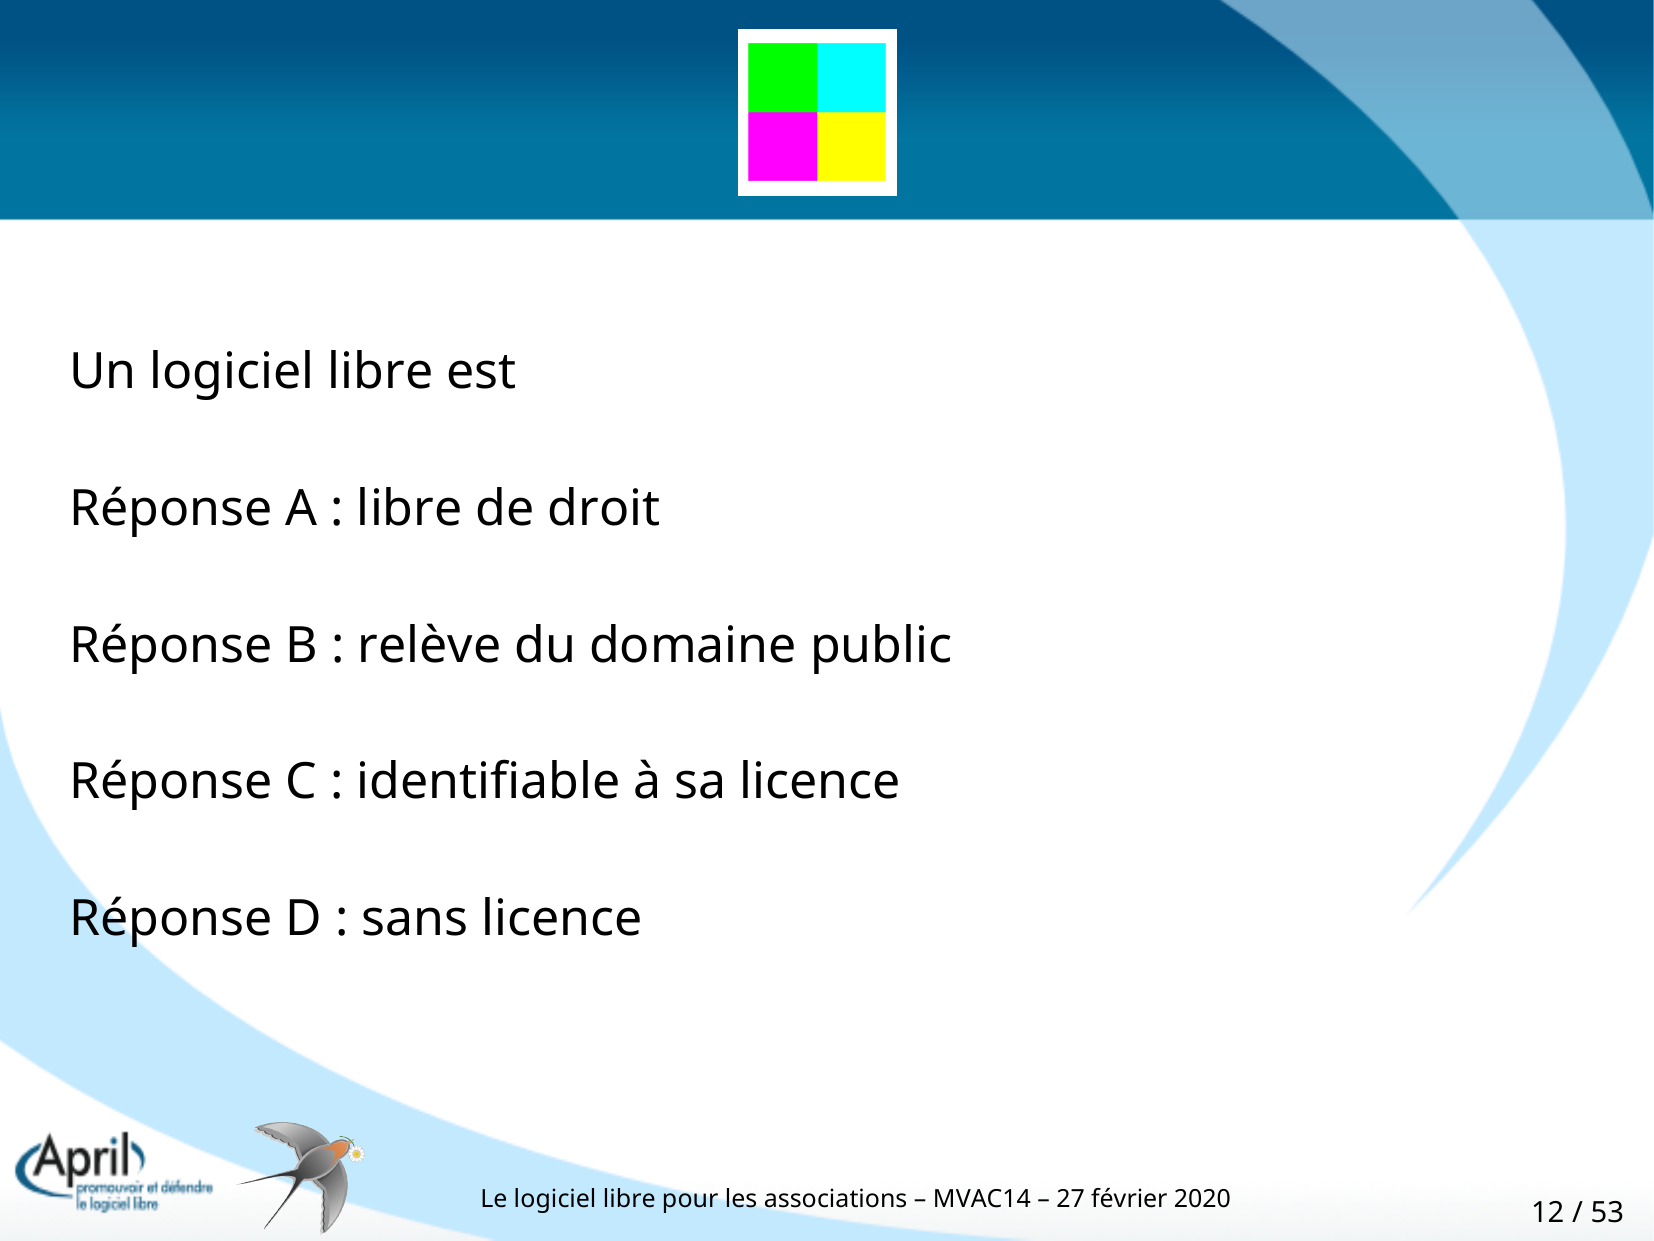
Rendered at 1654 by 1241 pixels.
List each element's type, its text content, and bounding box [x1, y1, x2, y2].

picture [0, 0, 1654, 1241]
text_box Un logiciel libre est Réponse A : libre de droit Réponse B : relève du domaine public Réponse C : identifiable à sa licence Réponse D : sans licence [54, 328, 1595, 1063]
